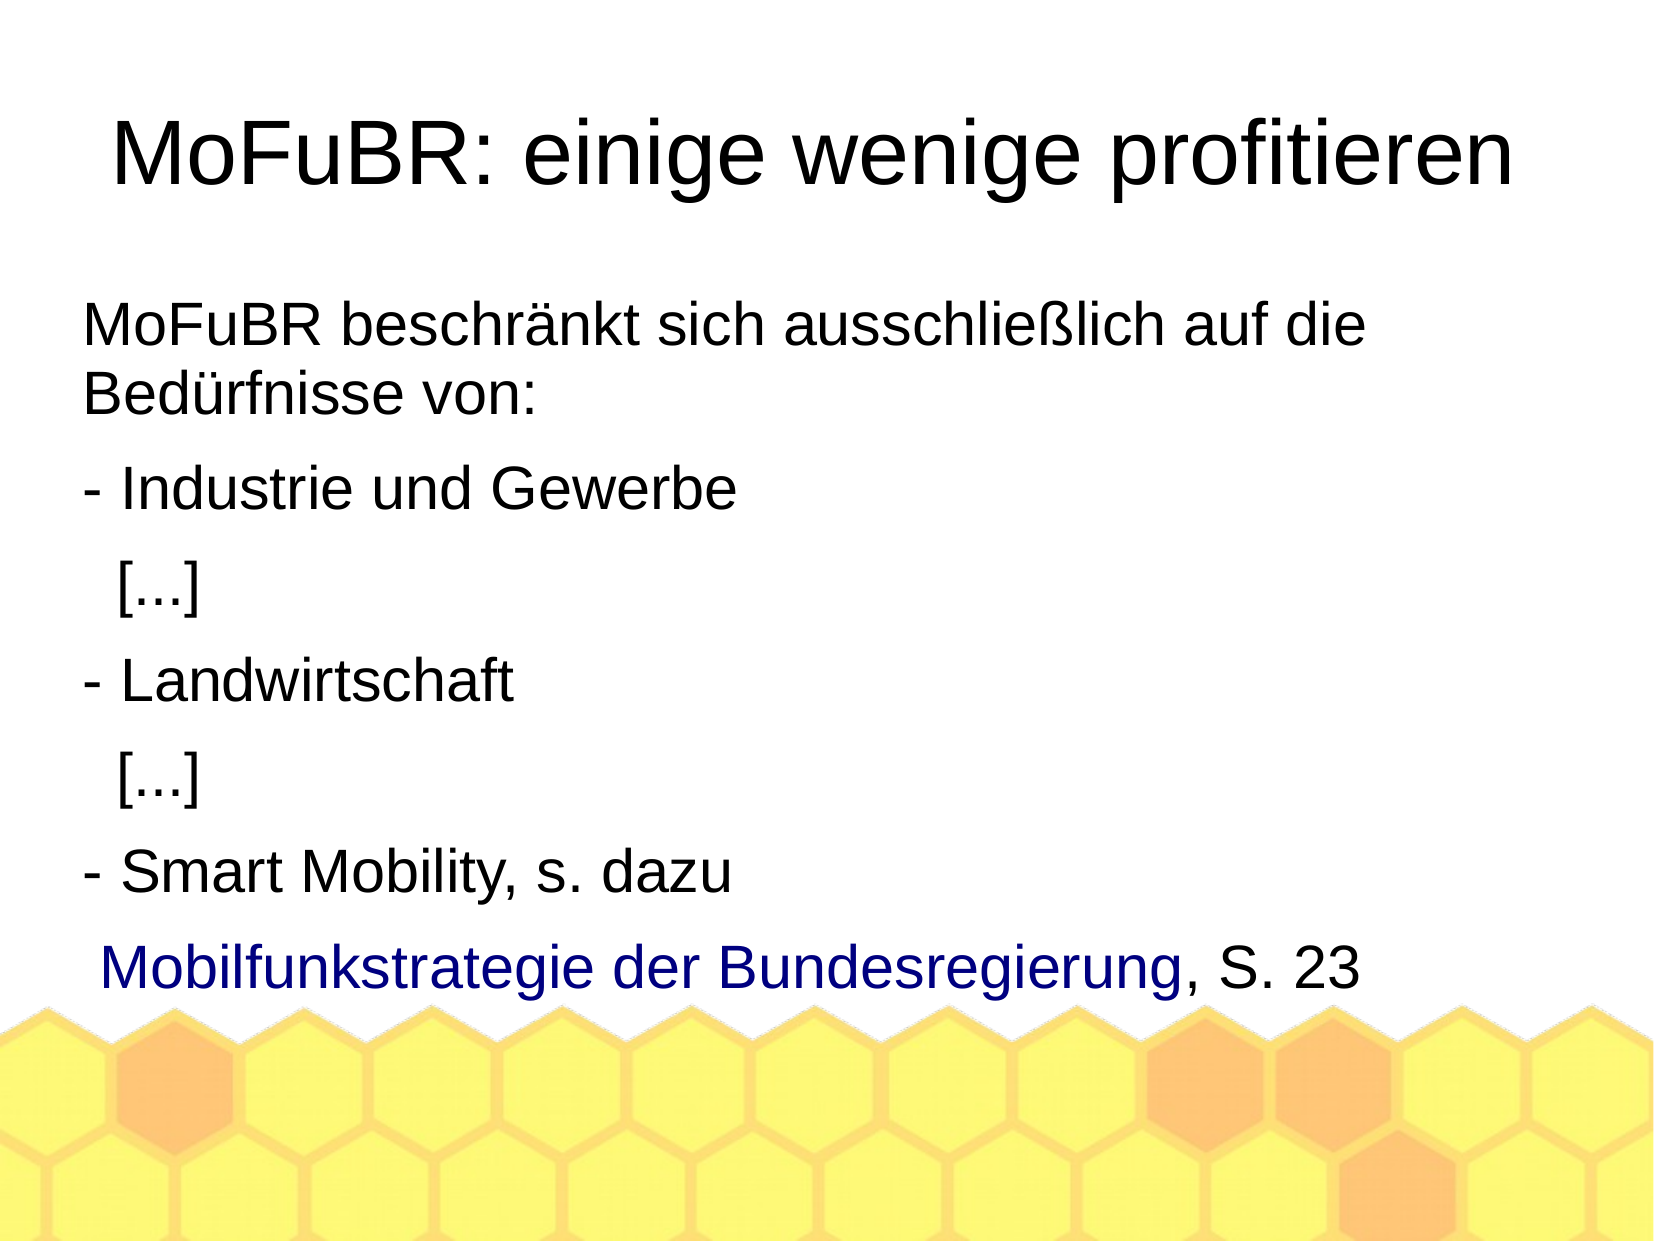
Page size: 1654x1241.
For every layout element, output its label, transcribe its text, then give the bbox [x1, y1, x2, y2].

list MoFuBR beschränkt sich ausschließlich auf die Bedürfnisse von: - Industrie und Gewerbe [...] - Landwirtschaft [...] - Smart Mobility, s. dazu Mobilfunkstrategie der Bundesregierung, S. 23 [82, 290, 1571, 1010]
picture [0, 1001, 1654, 1241]
title MoFuBR: einige wenige profitieren [82, 49, 1571, 257]
